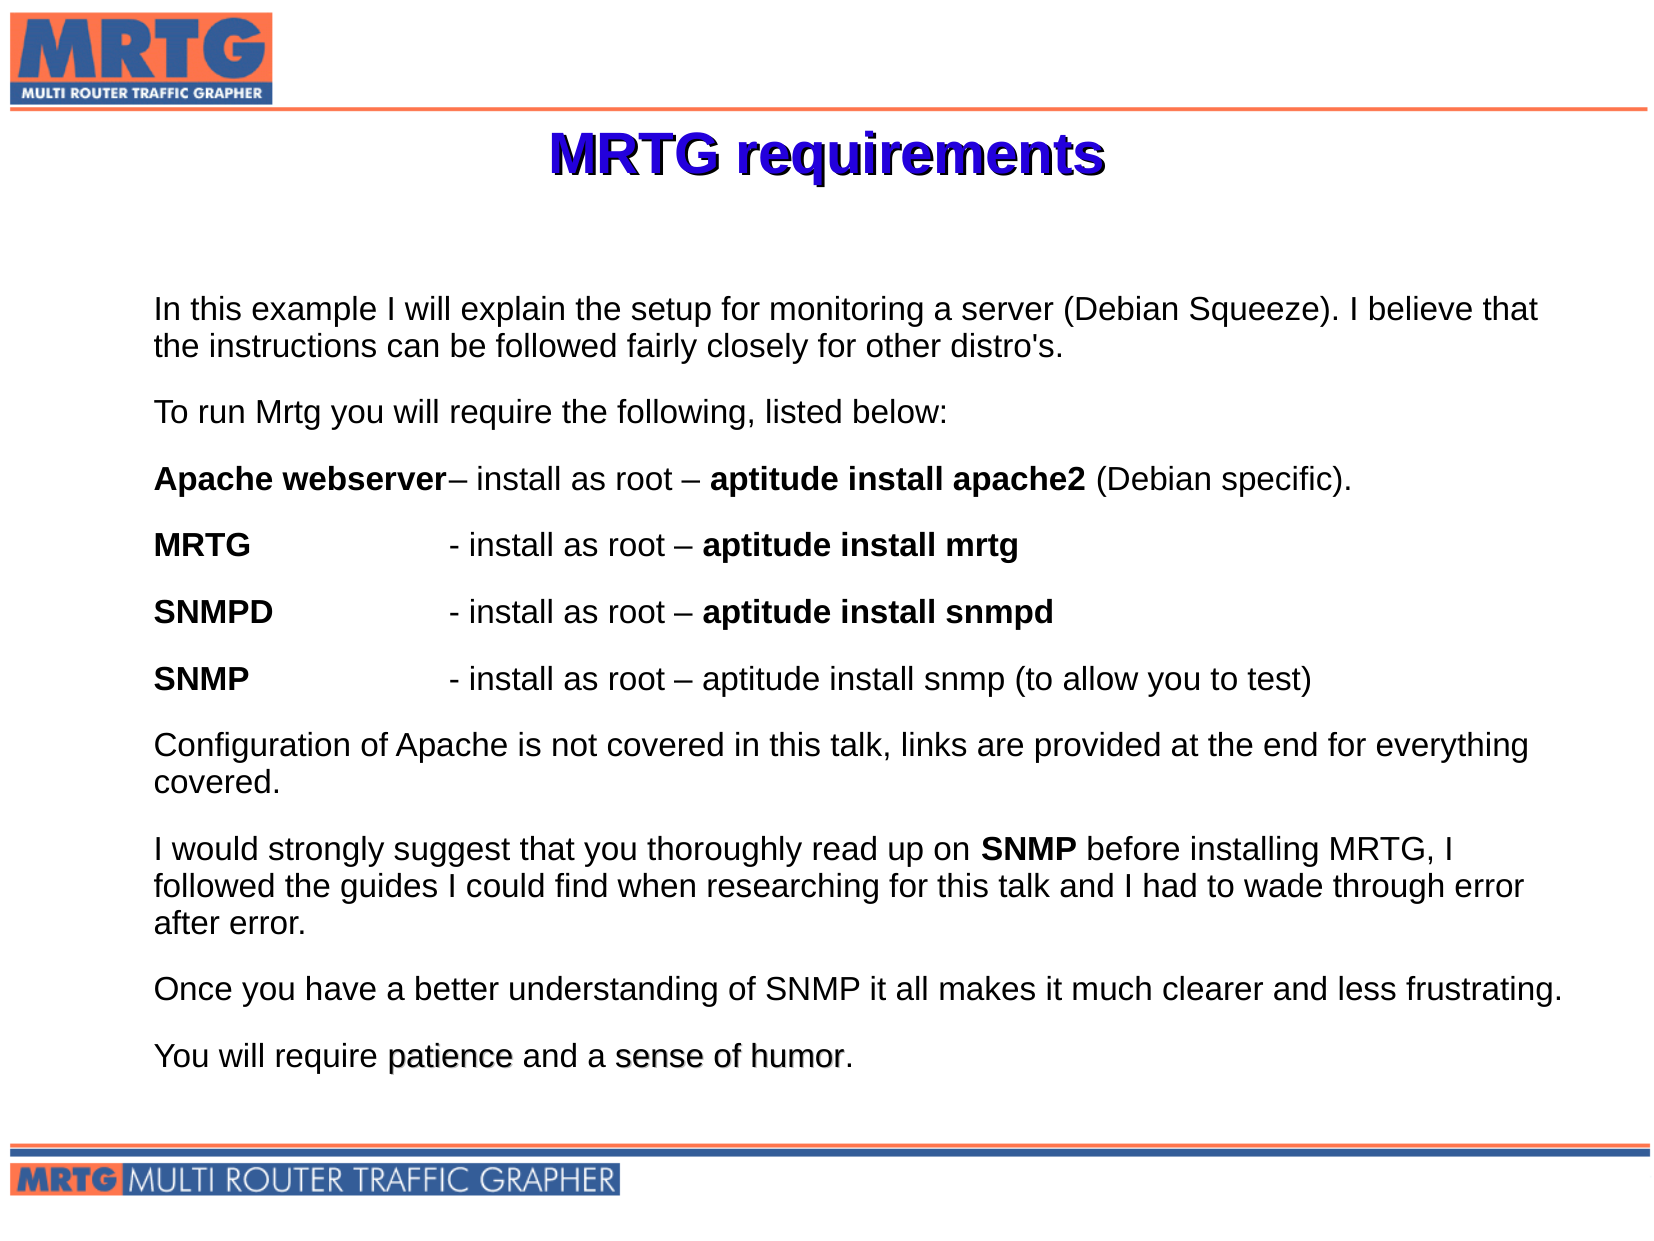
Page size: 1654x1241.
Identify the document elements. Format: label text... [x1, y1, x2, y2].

list In this example I will explain the setup for monitoring a server (Debian Squeeze). I believe that the instructions can be followed fairly closely for other distro's. To run Mrtg you will require the following, listed below: Apache webserver – install as root – aptitude install apache2 (Debian specific). MRTG - install as root – aptitude install mrtg SNMPD - install as root – aptitude install snmpd SNMP - install as root – aptitude install snmp (to allow you to test) Configuration of Apache is not covered in this talk, links are provided at the end for everything covered. I would strongly suggest that you thoroughly read up on SNMP before installing MRTG, I followed the guides I could find when researching for this talk and I had to wade through error after error. Once you have a better understanding of SNMP it all makes it much clearer and less frustrating. You will require patience and a sense of humor. [82, 290, 1571, 1109]
picture [0, 1136, 1654, 1241]
picture [0, 1, 1654, 119]
title MRTG requirements [82, 49, 1571, 257]
